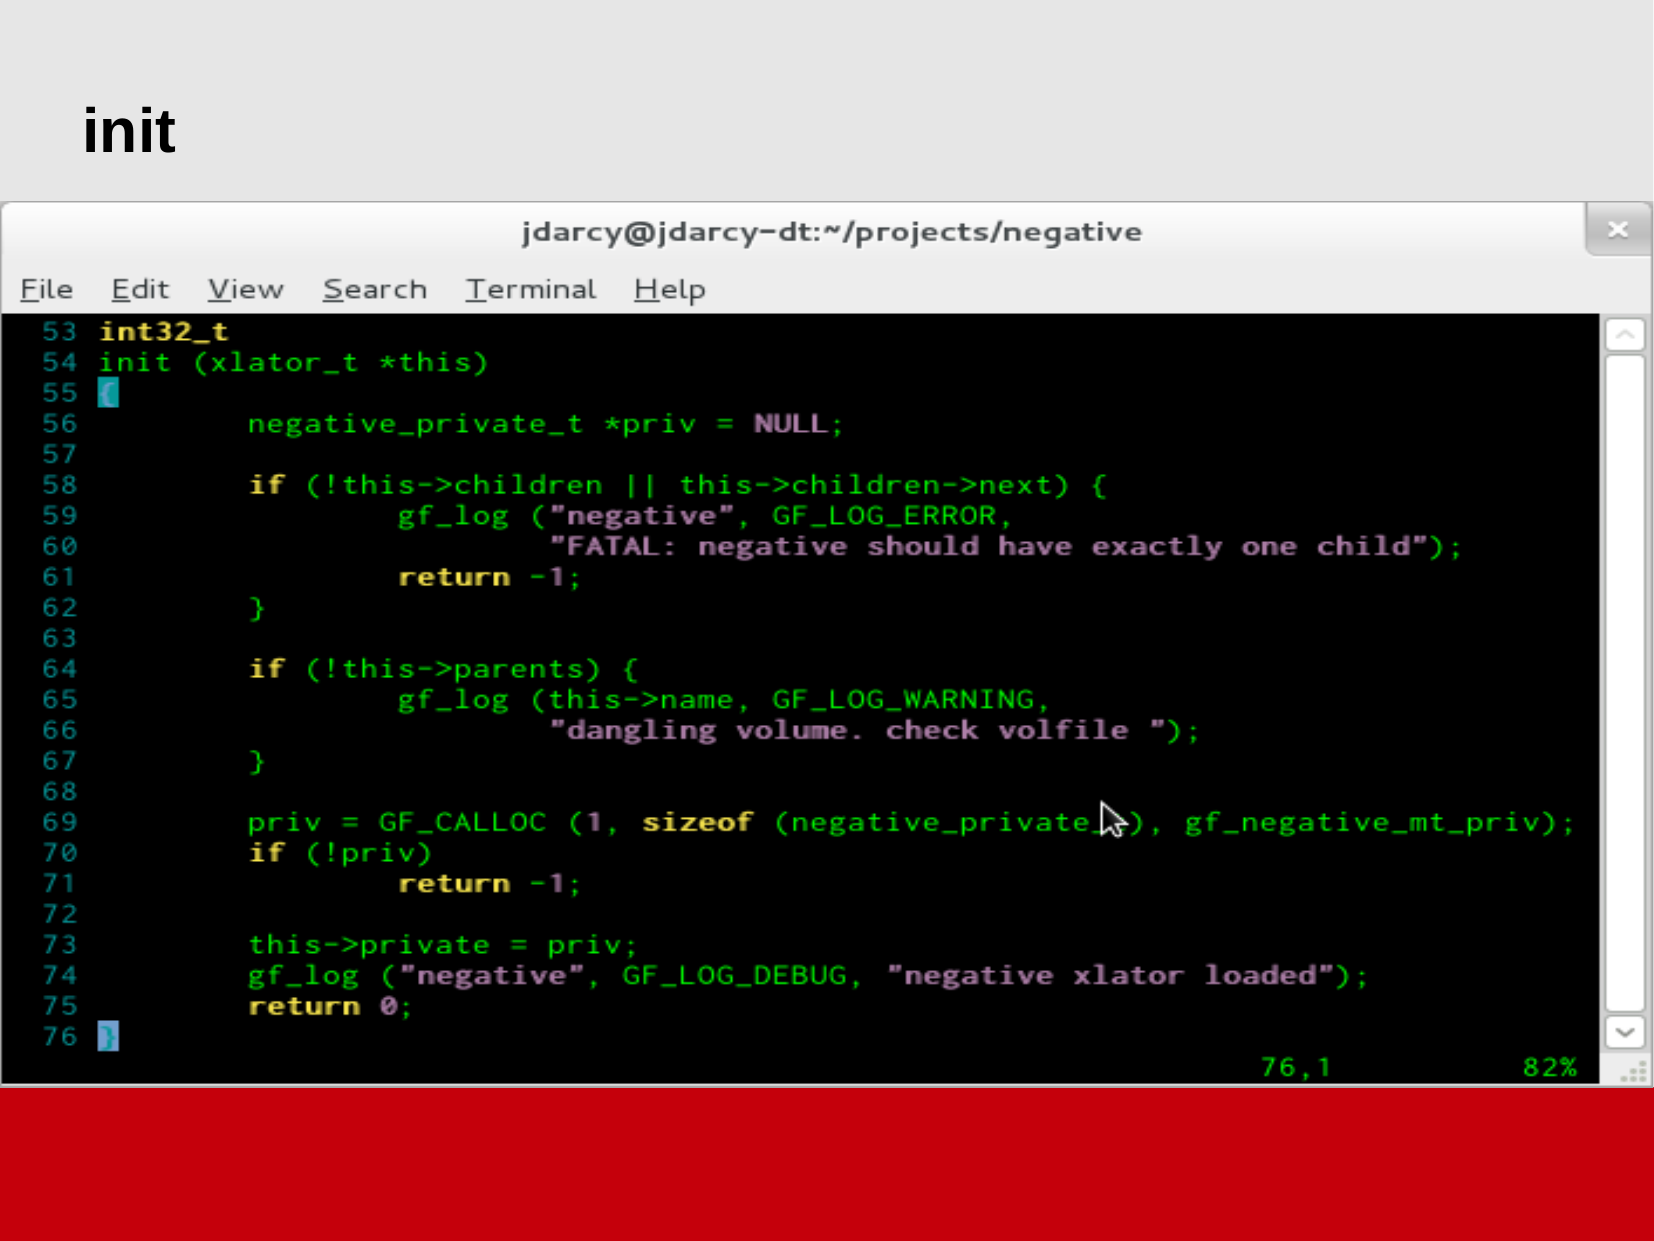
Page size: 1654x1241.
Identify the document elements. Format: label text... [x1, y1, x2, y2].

picture [0, 201, 1654, 1088]
title init [82, 37, 1571, 201]
